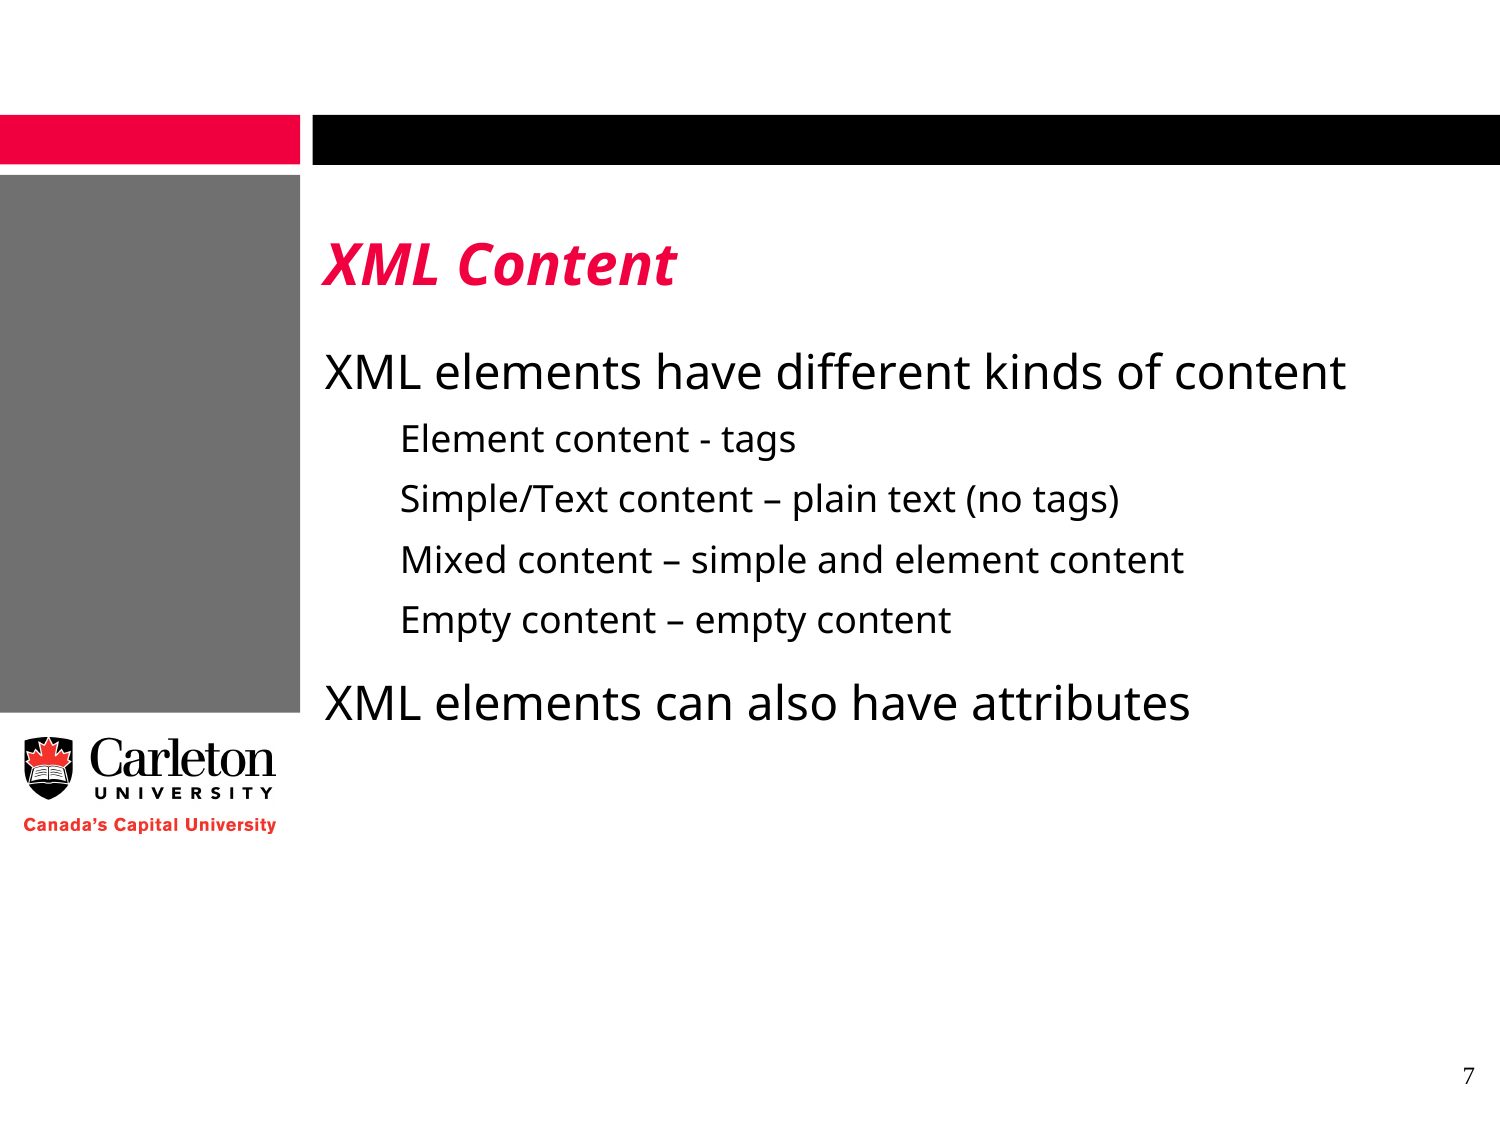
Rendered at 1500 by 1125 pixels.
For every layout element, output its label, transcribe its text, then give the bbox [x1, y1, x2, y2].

picture [24, 737, 276, 834]
title XML Content [324, 194, 1450, 324]
list XML elements have different kinds of content Element content - tags Simple/Text content – plain text (no tags) Mixed content – simple and element content Empty content – empty content XML elements can also have attributes [324, 324, 1450, 1036]
